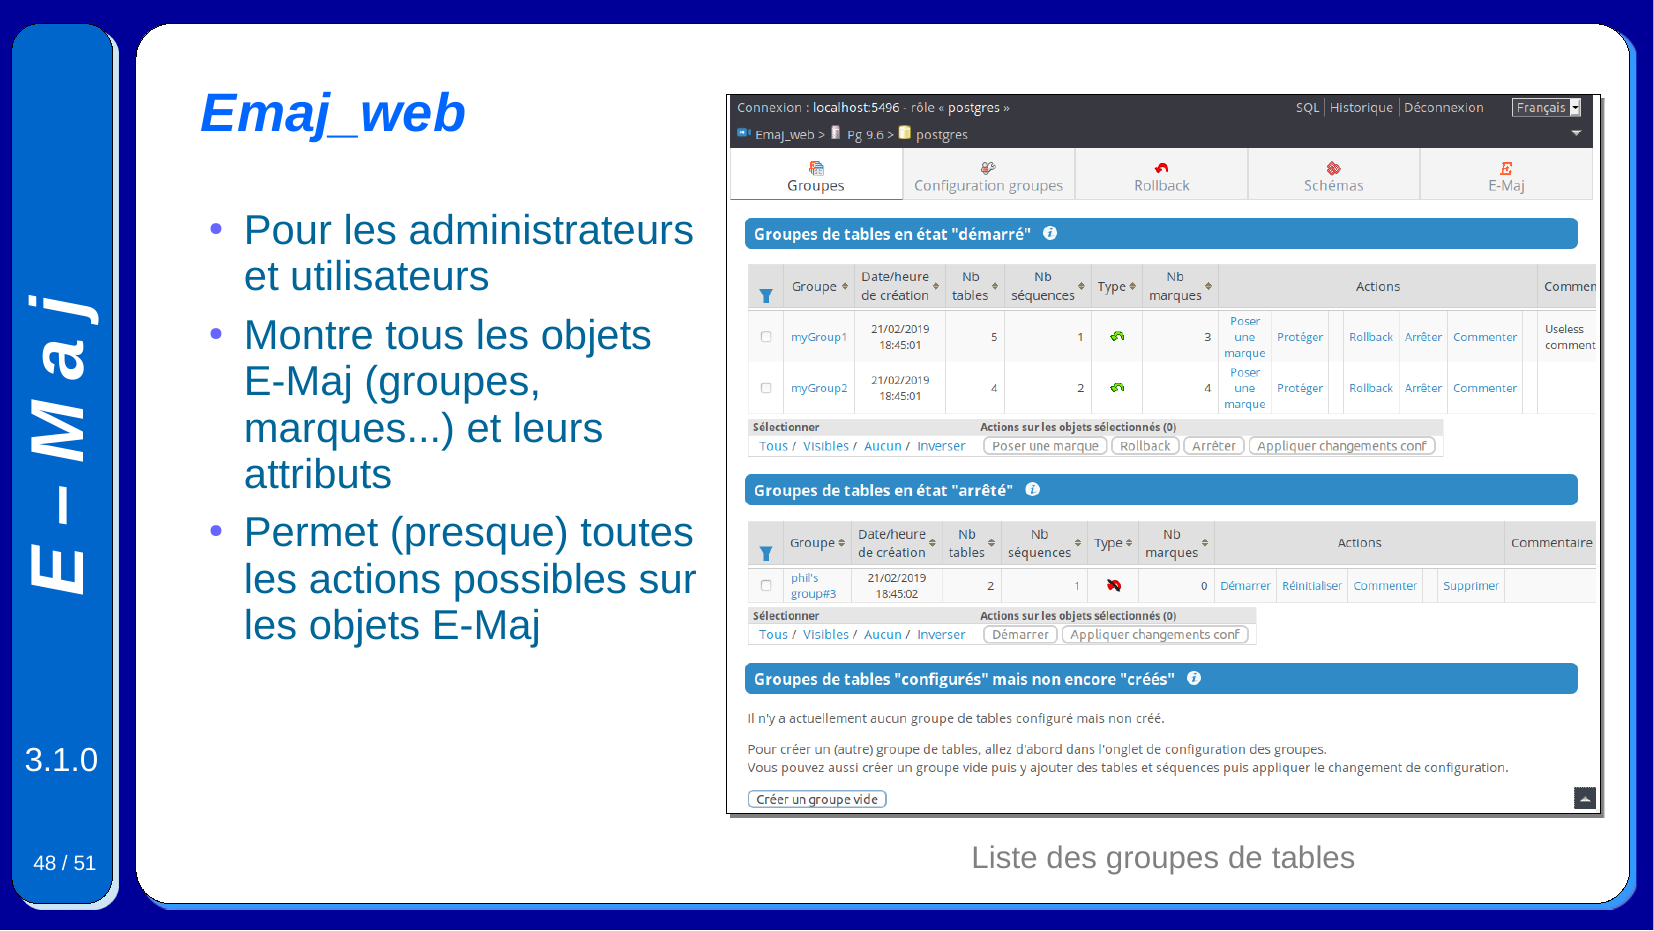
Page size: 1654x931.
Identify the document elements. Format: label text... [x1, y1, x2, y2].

list Pour les administrateurs et utilisateurs Montre tous les objets E-Maj (groupes, marques...) et leurs attributs Permet (presque) toutes les actions possibles sur les objets E-Maj [190, 206, 709, 756]
picture [726, 94, 1601, 814]
text_box Liste des groupes de tables [956, 832, 1372, 883]
title Emaj_web [200, 34, 1575, 191]
